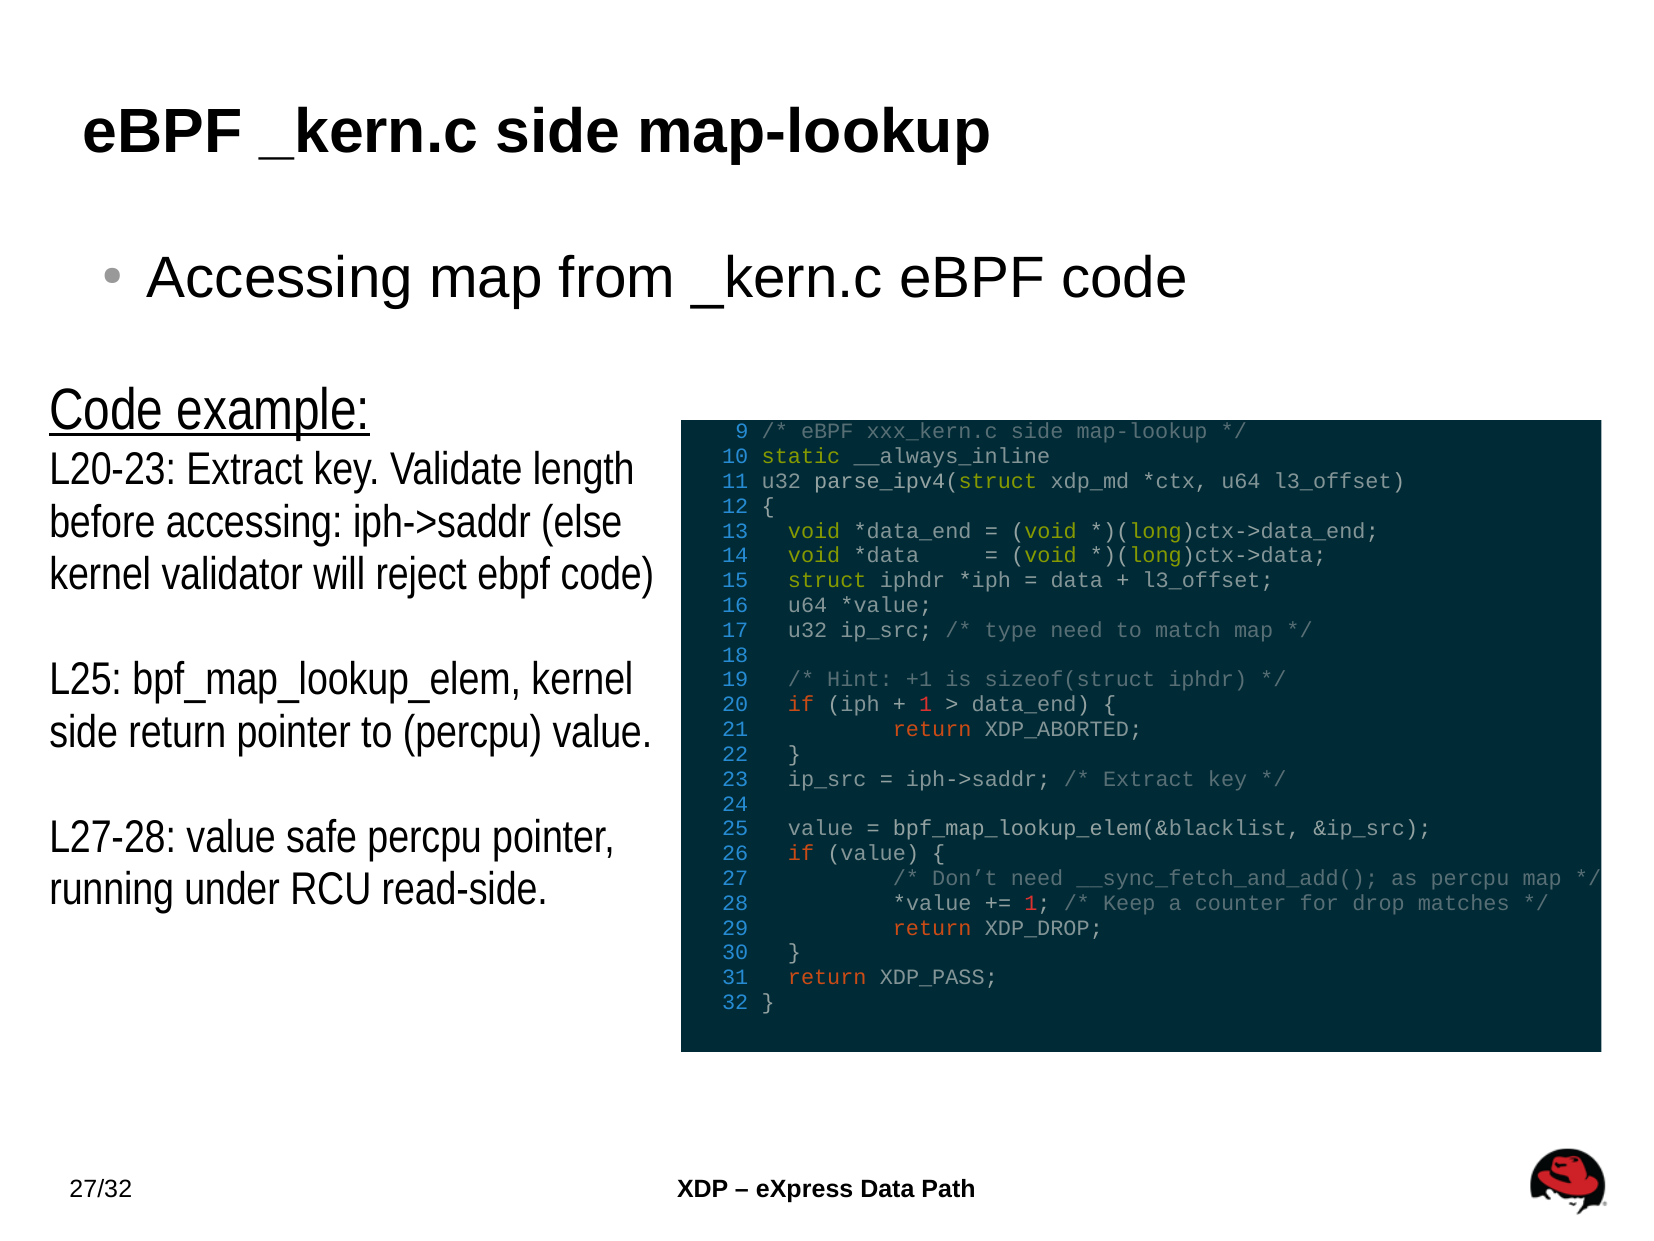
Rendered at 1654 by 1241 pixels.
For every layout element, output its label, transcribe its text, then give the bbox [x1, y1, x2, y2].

picture [1529, 1146, 1613, 1224]
list Code example: L20-23: Extract key. Validate length before accessing: iph->saddr (else kernel validator will reject ebpf code) L25: bpf_map_lookup_elem, kernel side return pointer to (percpu) value. L27-28: value safe percpu pointer, running under RCU read-side. [49, 375, 676, 915]
title eBPF _kern.c side map-lookup [82, 37, 1571, 226]
chart [563, 361, 1602, 1052]
list Accessing map from _kern.c eBPF code [86, 244, 1576, 375]
